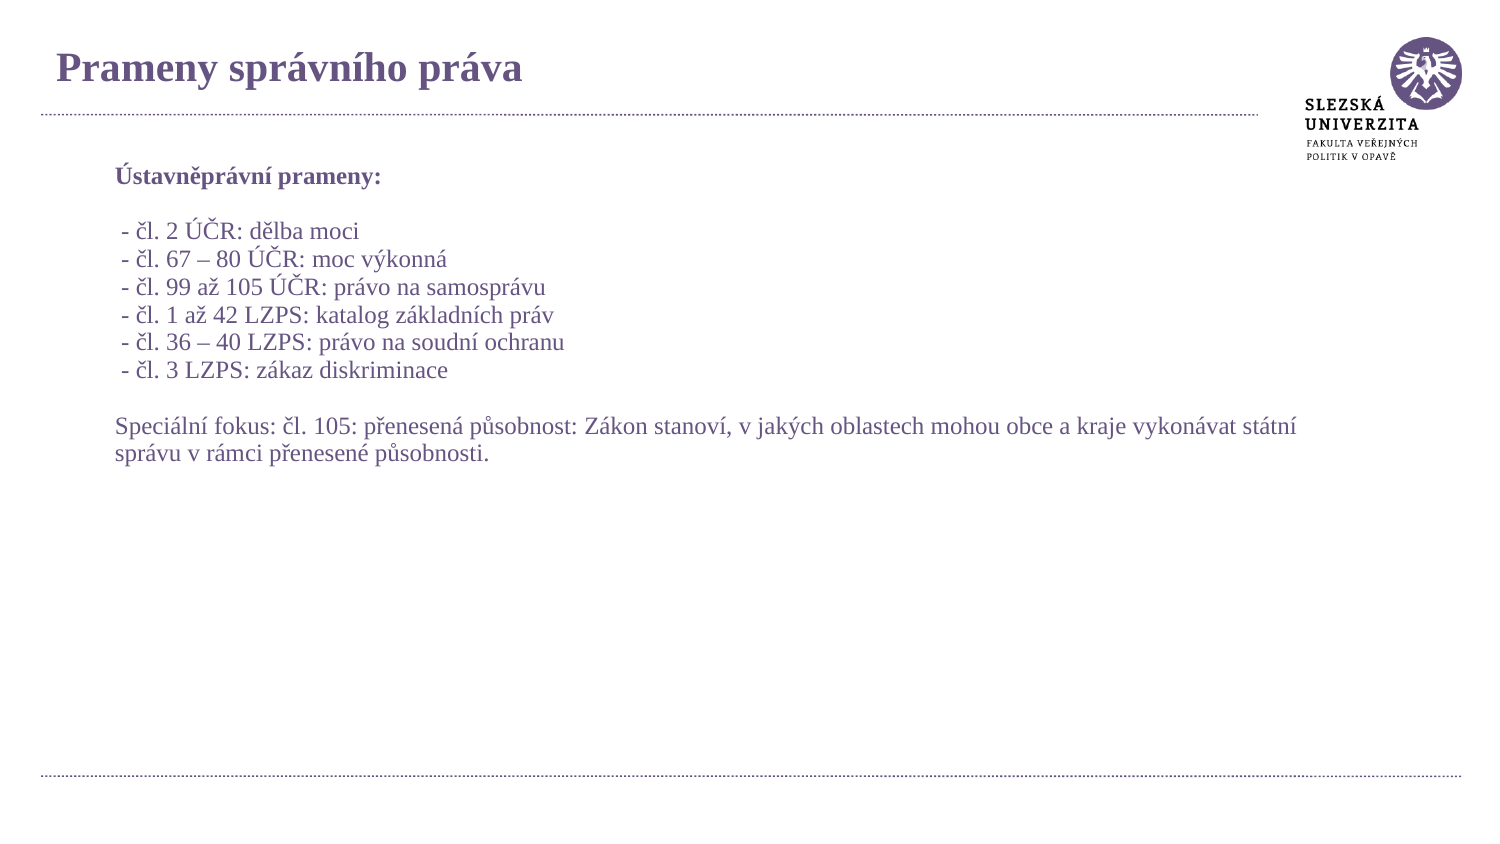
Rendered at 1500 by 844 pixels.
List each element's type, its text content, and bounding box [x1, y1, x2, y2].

title Prameny správního práva [41, 32, 786, 116]
text_box Ústavněprávní prameny: - čl. 2 ÚČR: dělba moci - čl. 67 – 80 ÚČR: moc výkonná - čl. 99 až 105 ÚČR: právo na samosprávu - čl. 1 až 42 LZPS: katalog základních práv - čl. 36 – 40 LZPS: právo na soudní ochranu - čl. 3 LZPS: zákaz diskriminace Speciální fokus: čl. 105: přenesená působnost: Zákon stanoví, v jakých oblastech mohou obce a kraje vykonávat státní správu v rámci přenesené působnosti. [100, 154, 1324, 812]
